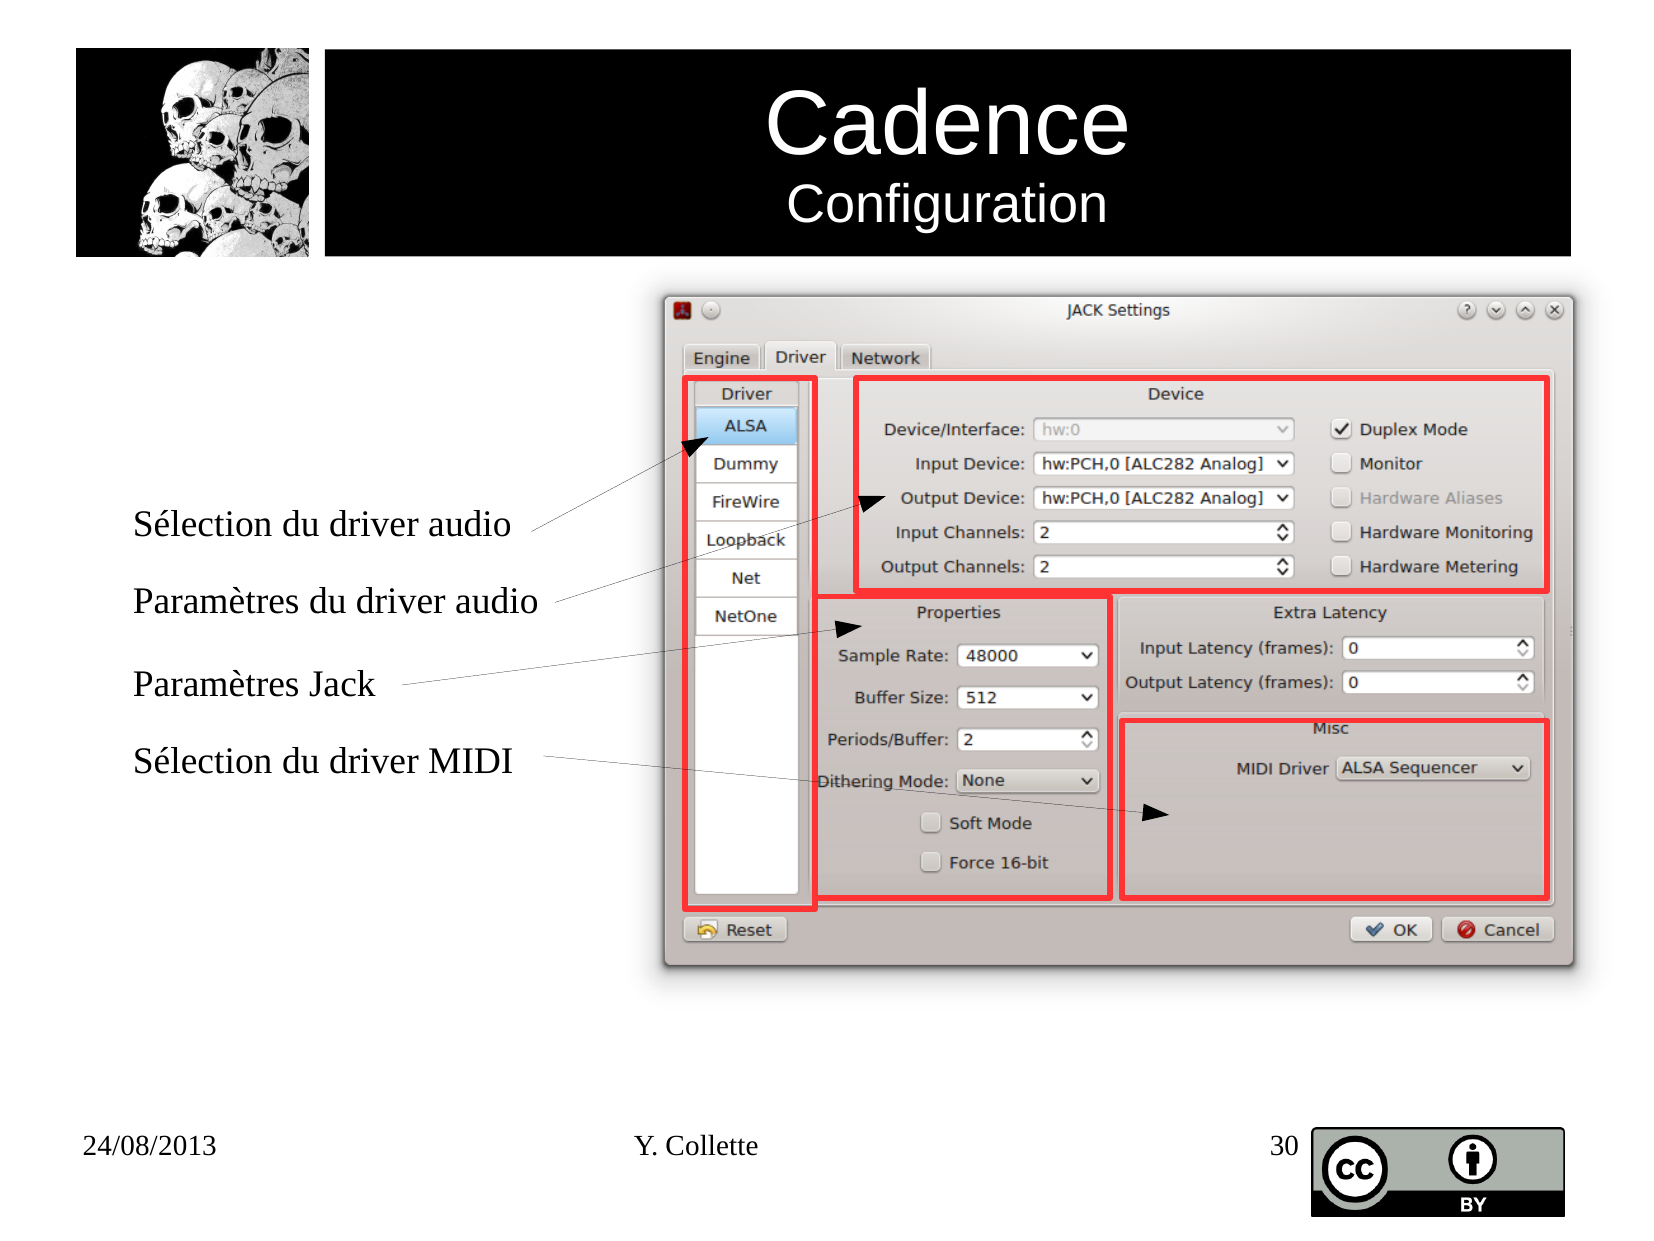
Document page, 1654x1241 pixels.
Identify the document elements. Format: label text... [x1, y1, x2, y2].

text_box Paramètres du driver audio [118, 572, 567, 630]
text_box Paramètres Jack [118, 655, 402, 712]
picture [1125, 723, 1544, 895]
picture [859, 381, 1544, 588]
text_box Sélection du driver audio [118, 496, 544, 553]
title Cadence Configuration [324, 49, 1571, 257]
picture [614, 452, 682, 583]
picture [614, 650, 682, 768]
picture [688, 521, 812, 648]
picture [1311, 1127, 1565, 1217]
picture [818, 599, 1107, 808]
picture [818, 508, 854, 594]
picture [818, 783, 1107, 895]
picture [688, 381, 812, 559]
text_box Sélection du driver MIDI [118, 732, 544, 789]
picture [614, 563, 682, 657]
picture [688, 633, 812, 781]
picture [688, 770, 812, 906]
picture [614, 246, 1624, 1016]
picture [76, 48, 309, 257]
